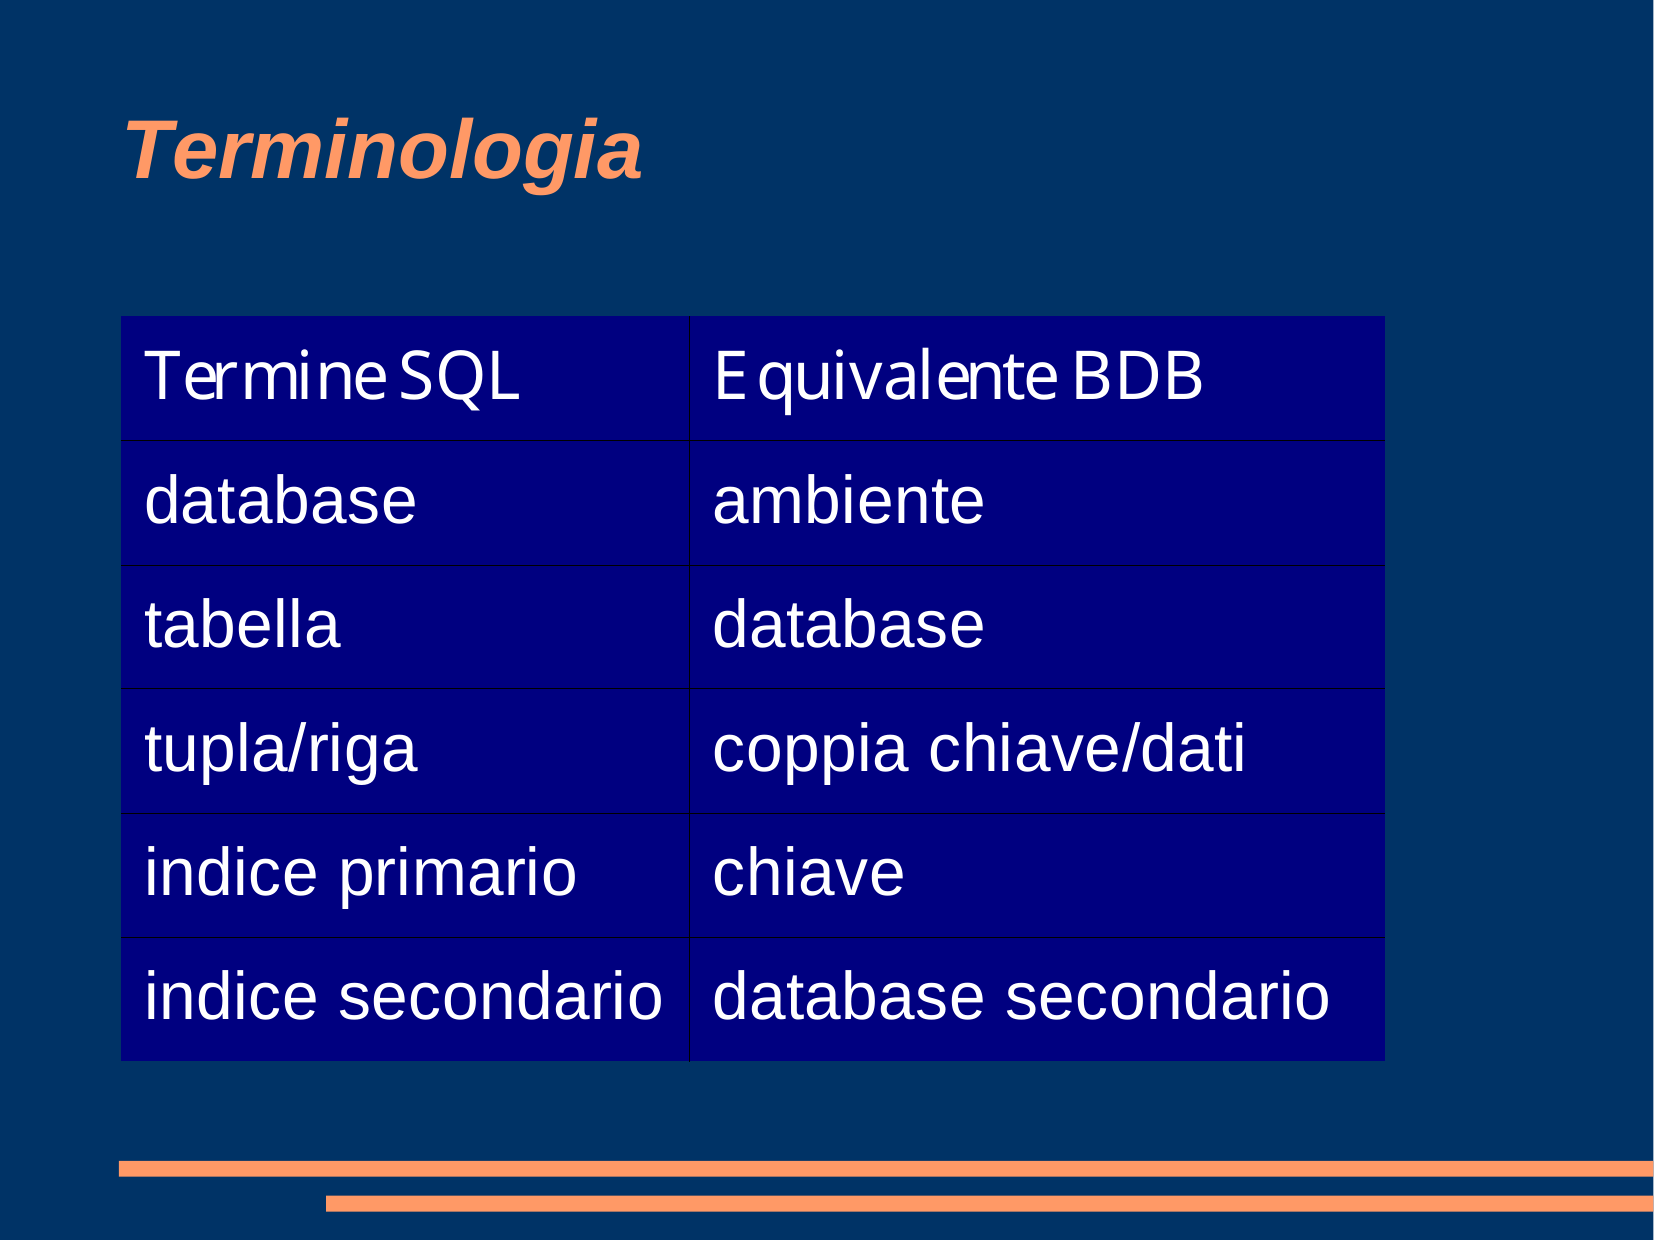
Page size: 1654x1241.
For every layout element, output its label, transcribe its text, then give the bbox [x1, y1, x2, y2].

chart [120, 316, 1650, 1140]
title Terminologia [121, 46, 1534, 254]
